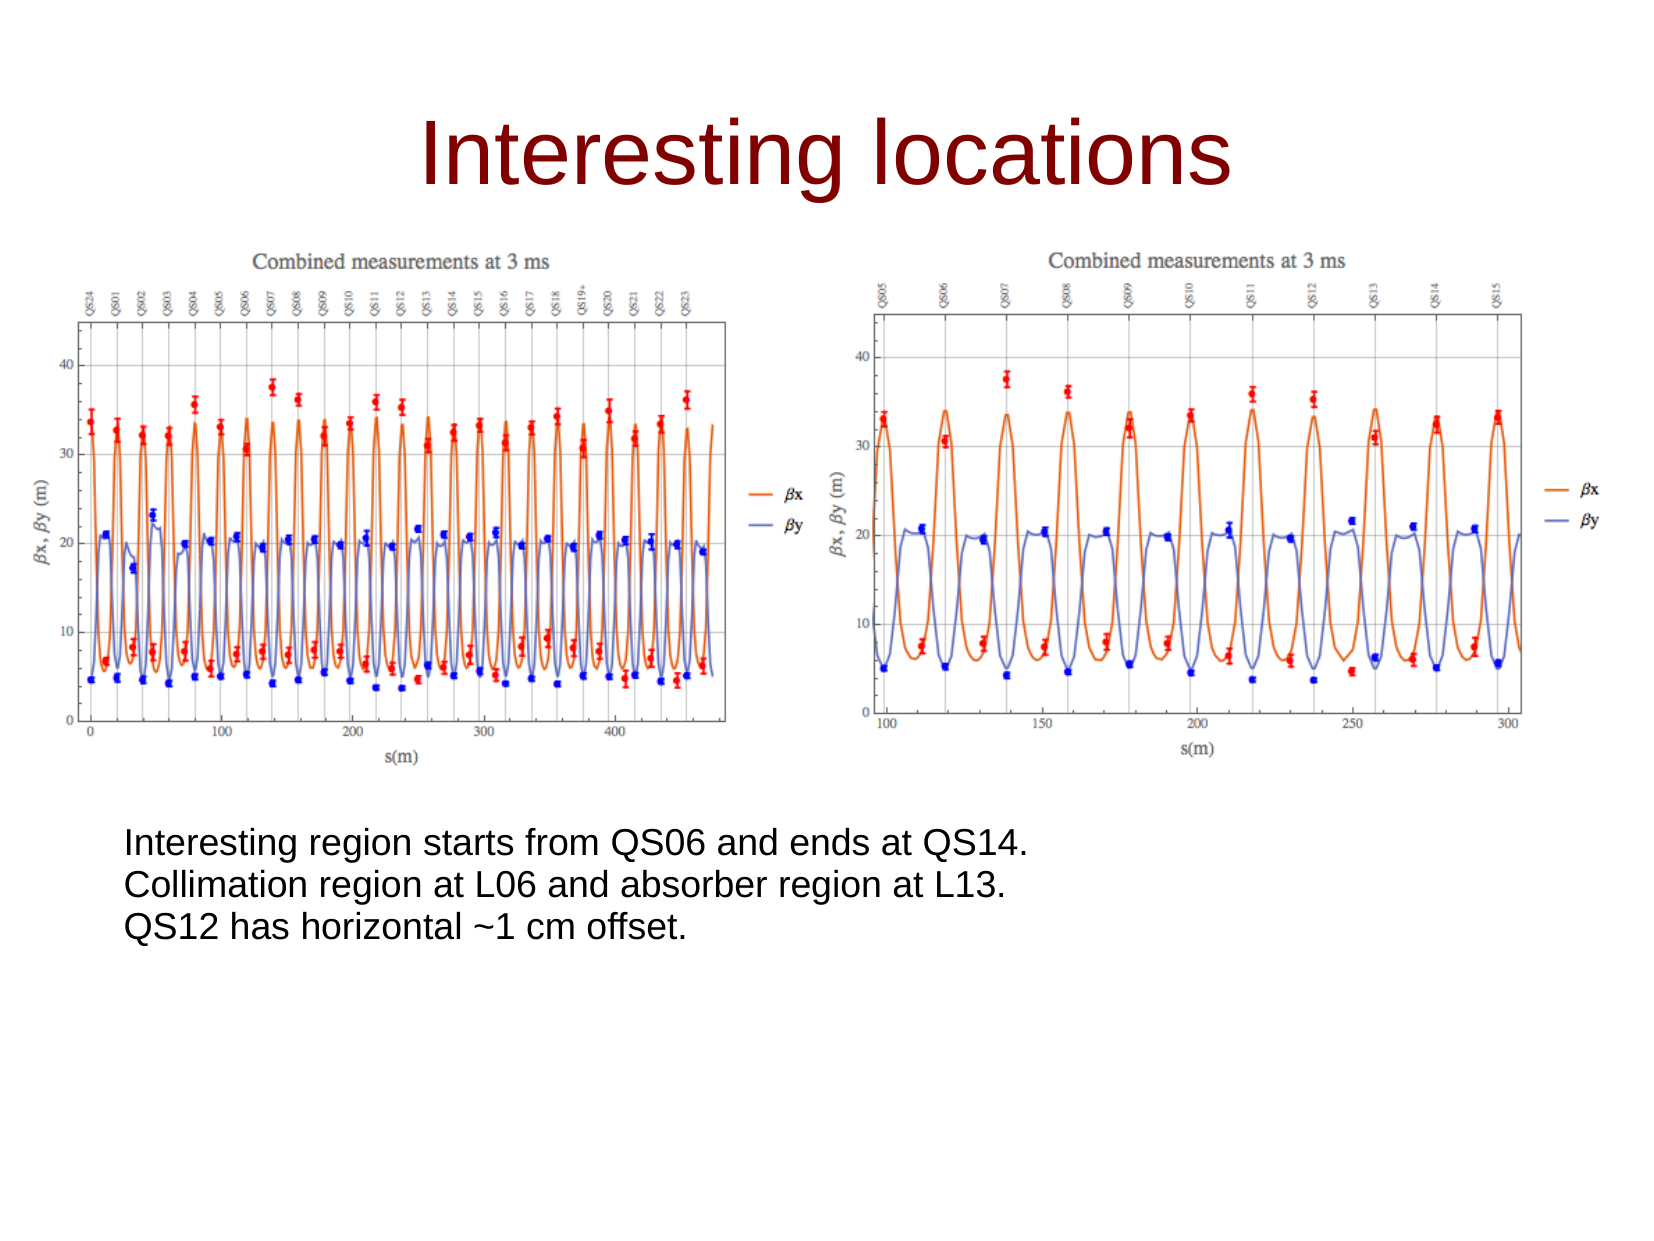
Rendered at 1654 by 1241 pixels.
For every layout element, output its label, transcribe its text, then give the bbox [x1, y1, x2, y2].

picture [828, 250, 1607, 763]
title Interesting locations [82, 49, 1571, 257]
text_box Interesting region starts from QS06 and ends at QS14. Collimation region at L06 and absorber region at L13. QS12 has horizontal ~1 cm offset. [108, 813, 1512, 954]
picture [32, 251, 811, 771]
